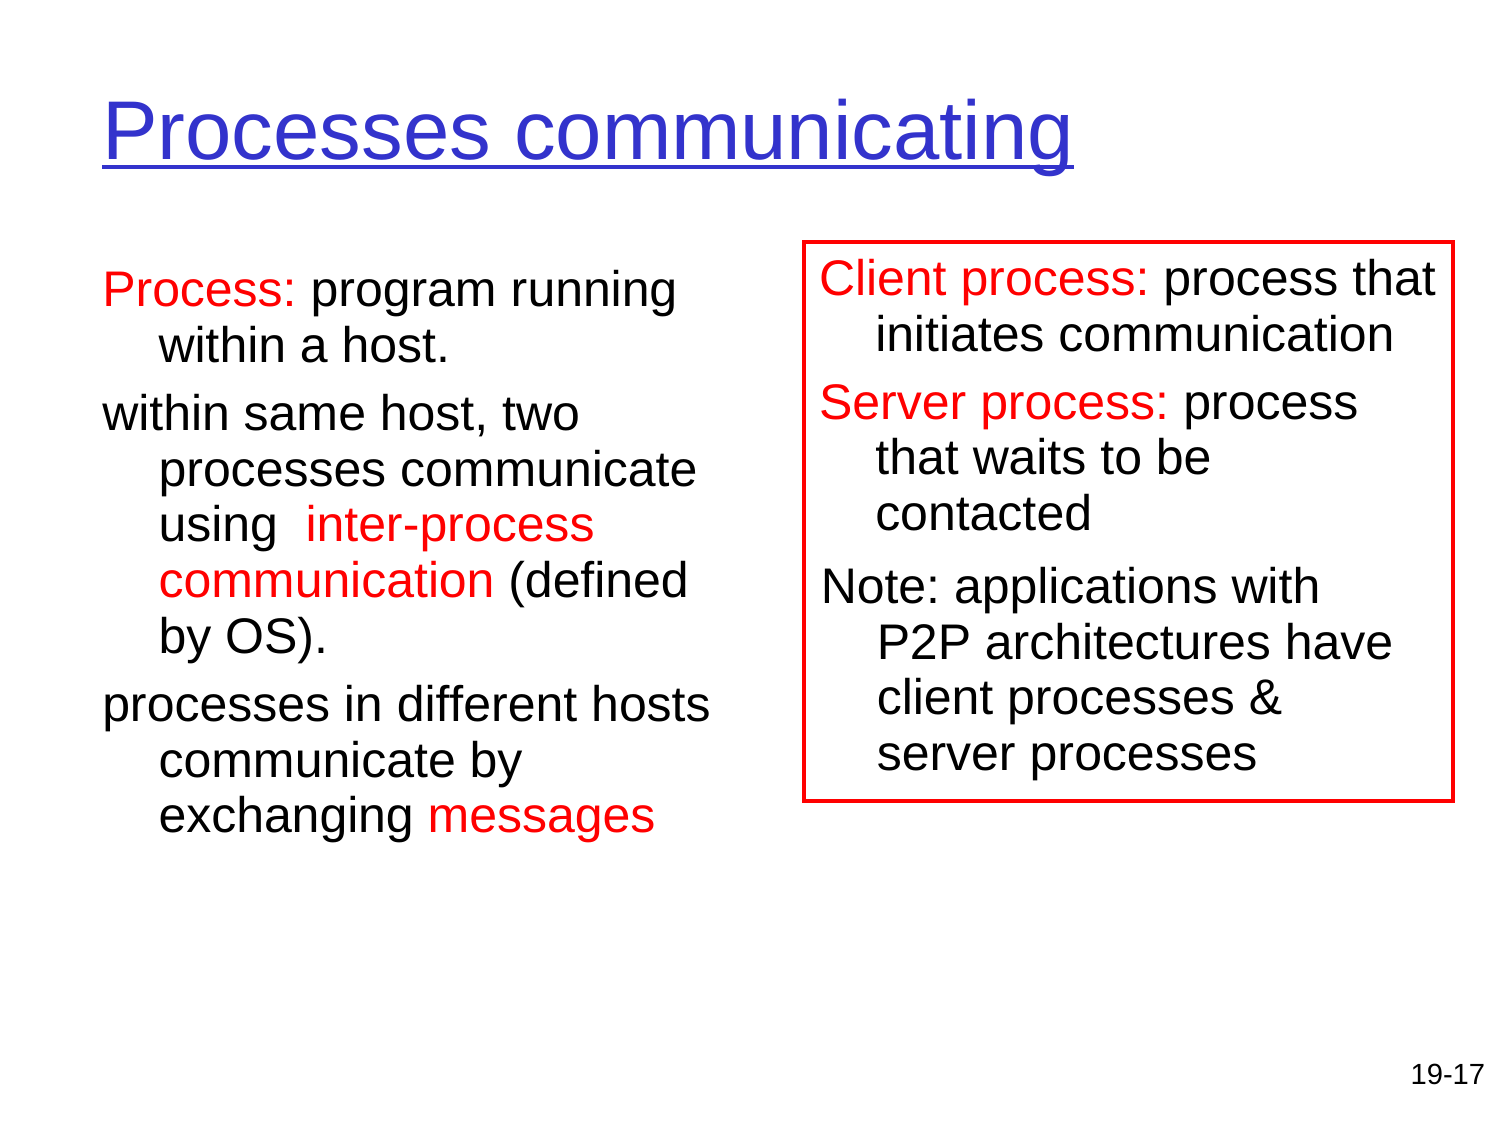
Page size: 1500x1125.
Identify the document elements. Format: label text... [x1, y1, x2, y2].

list Process: program running within a host. within same host, two processes communicate using inter-process communication (defined by OS). processes in different hosts communicate by exchanging messages [87, 253, 742, 1016]
title Processes communicating [87, 37, 1363, 225]
list Client process: process that initiates communication Server process: process that waits to be contacted [804, 242, 1453, 802]
text_box Note: applications with P2P architectures have client processes & server processes [805, 550, 1424, 998]
